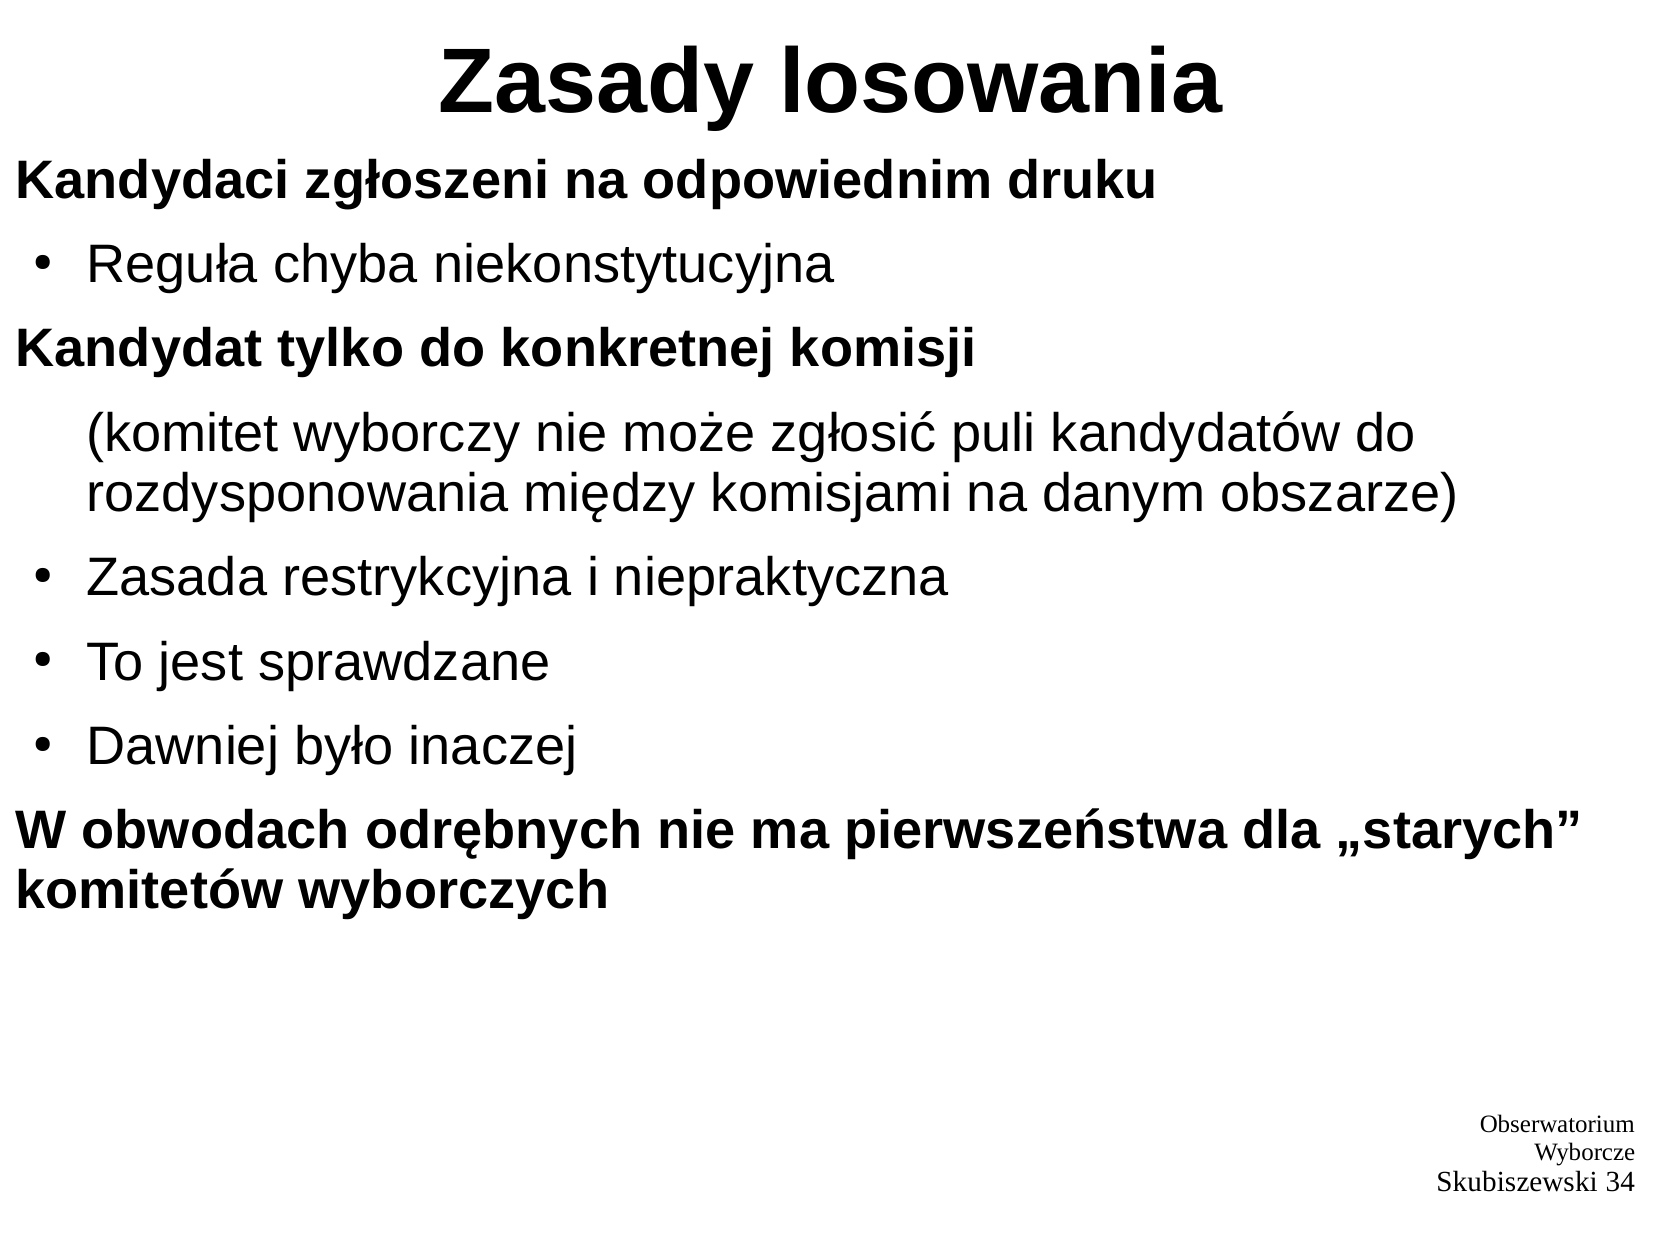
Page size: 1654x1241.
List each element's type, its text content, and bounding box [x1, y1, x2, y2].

list Kandydaci zgłoszeni na odpowiednim druku Reguła chyba niekonstytucyjna Kandydat tylko do konkretnej komisji (komitet wyborczy nie może zgłosić puli kandydatów do rozdysponowania między komisjami na danym obszarze) Zasada restrykcyjna i niepraktyczna To jest sprawdzane Dawniej było inaczej W obwodach odrębnych nie ma pierwszeństwa dla „starych” komitetów wyborczych [15, 149, 1606, 1110]
title Zasady losowania [86, 30, 1576, 149]
